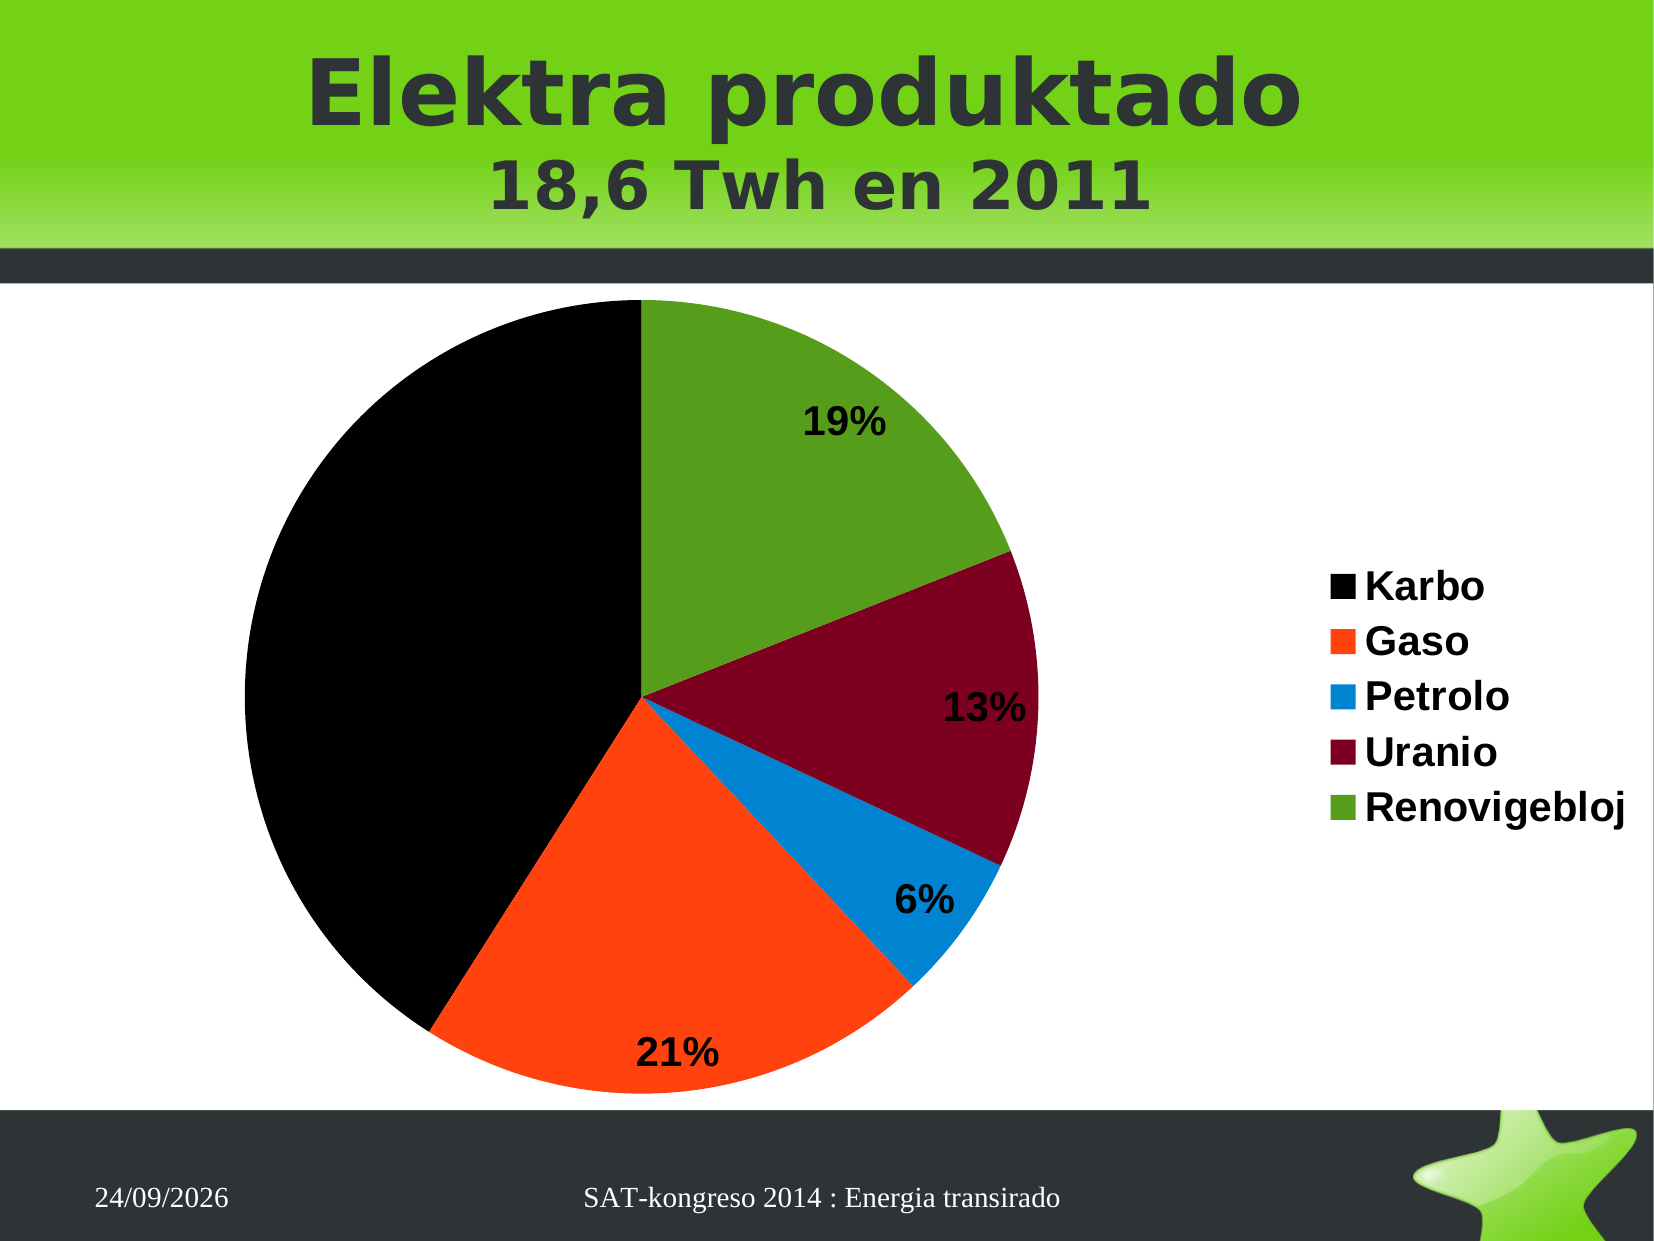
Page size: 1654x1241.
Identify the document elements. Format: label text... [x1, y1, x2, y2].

picture [0, 0, 1654, 283]
chart [0, 283, 1654, 1111]
picture [0, 1111, 1654, 1241]
title Elektra produktado 18,6 Twh en 2011 [76, 29, 1565, 237]
